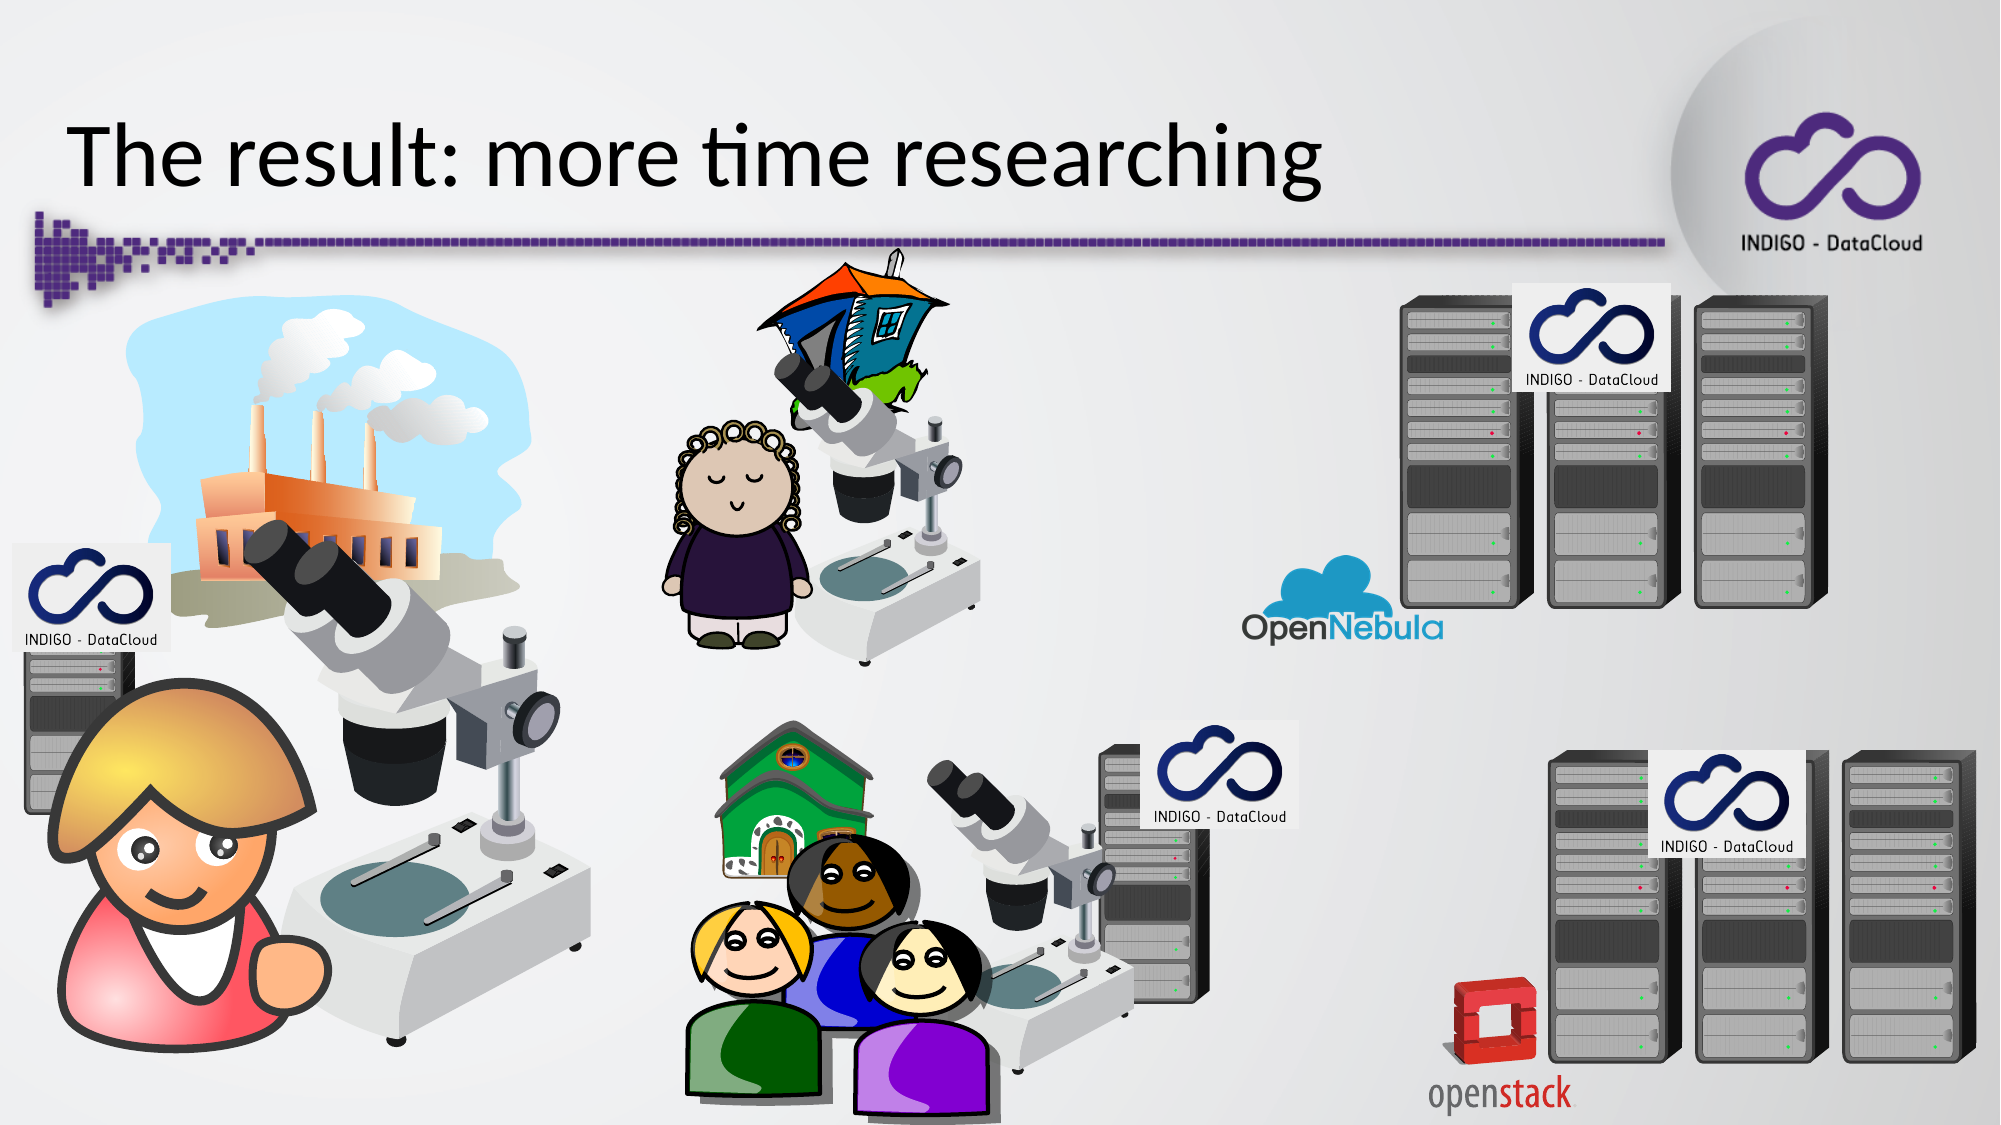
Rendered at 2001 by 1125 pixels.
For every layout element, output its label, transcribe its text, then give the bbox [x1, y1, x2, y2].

title The result: more time researching [66, 55, 1792, 273]
picture [0, 0, 2000, 1125]
